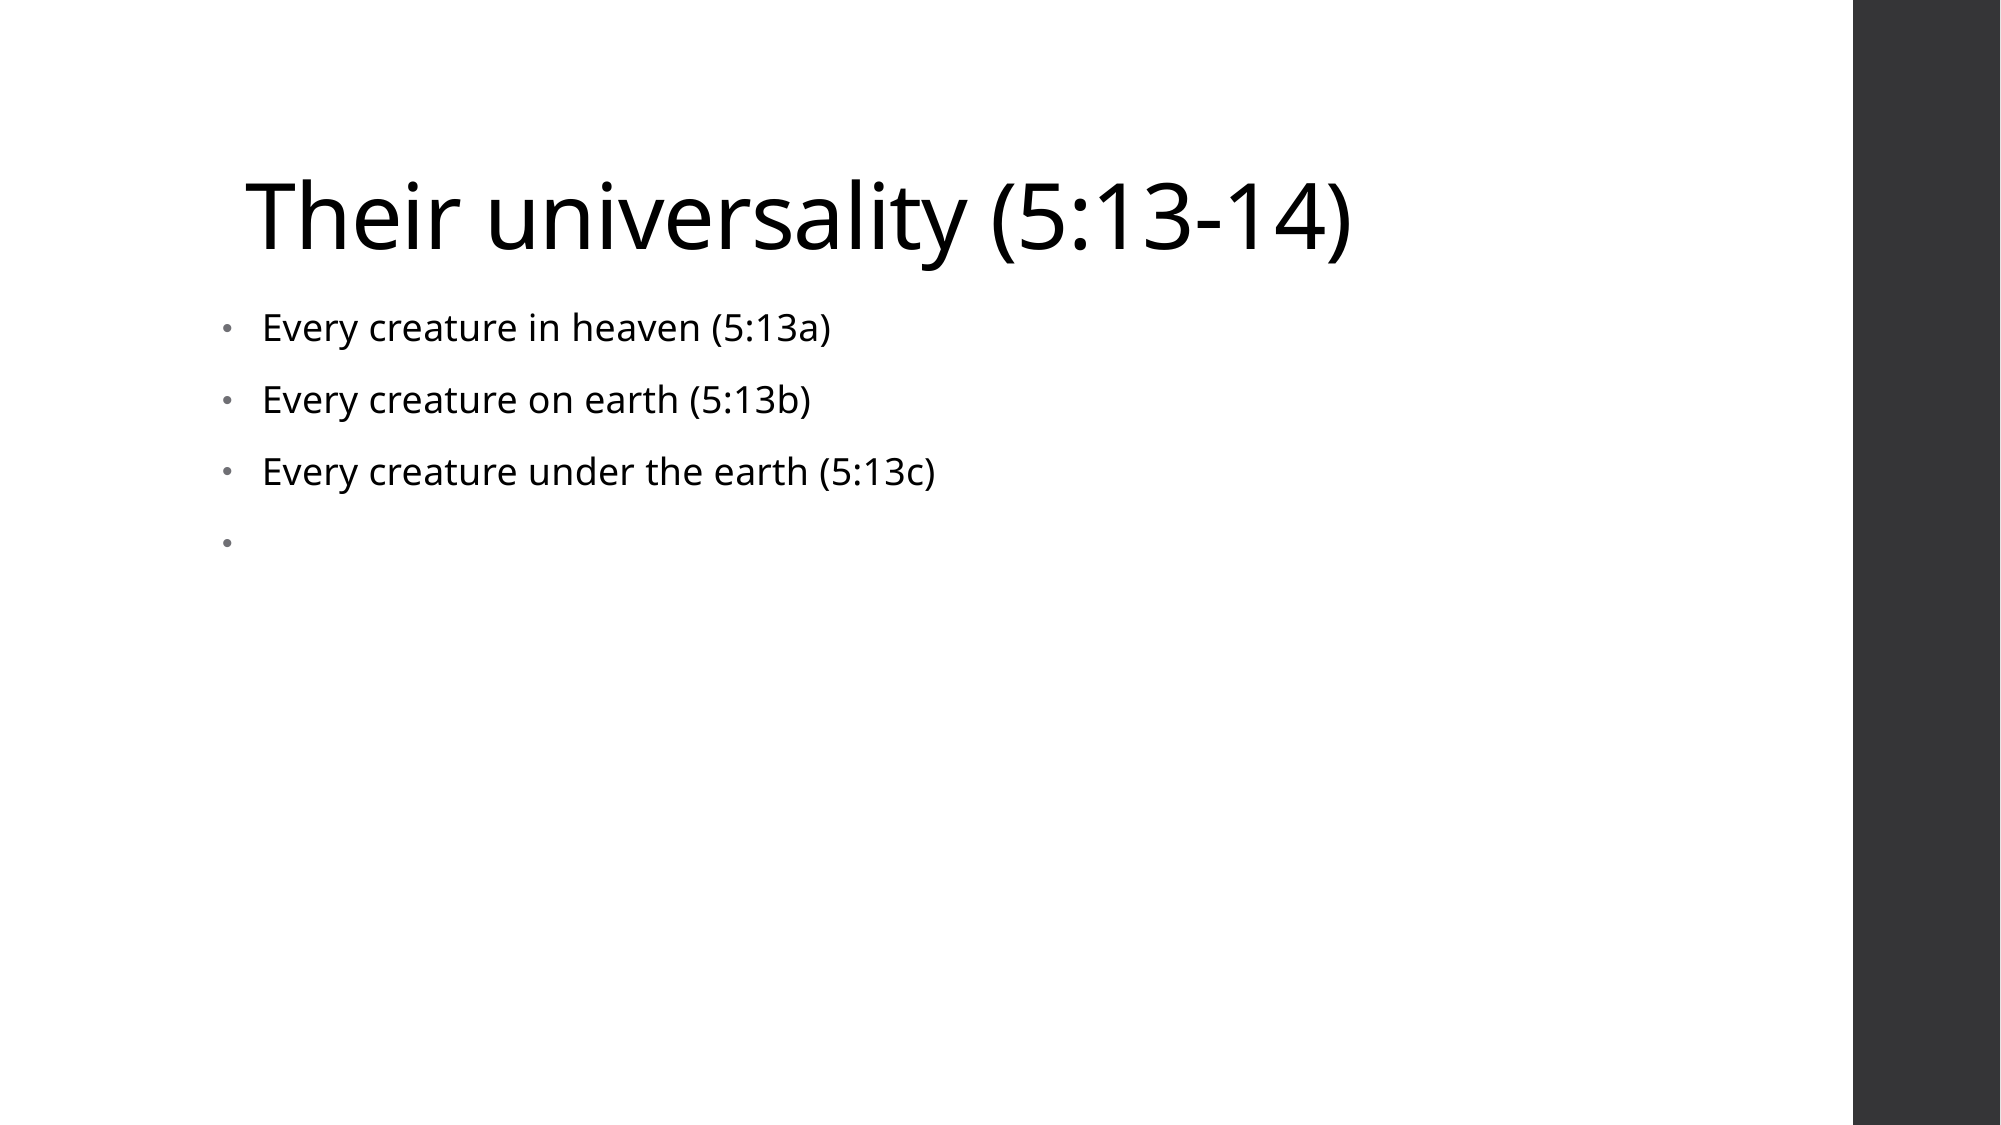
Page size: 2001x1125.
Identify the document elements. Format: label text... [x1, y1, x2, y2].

list Every creature in heaven (5:13a) Every creature on earth (5:13b) Every creature under the earth (5:13c) [206, 299, 1617, 1014]
title Their universality (5:13-14) [206, 60, 1797, 278]
